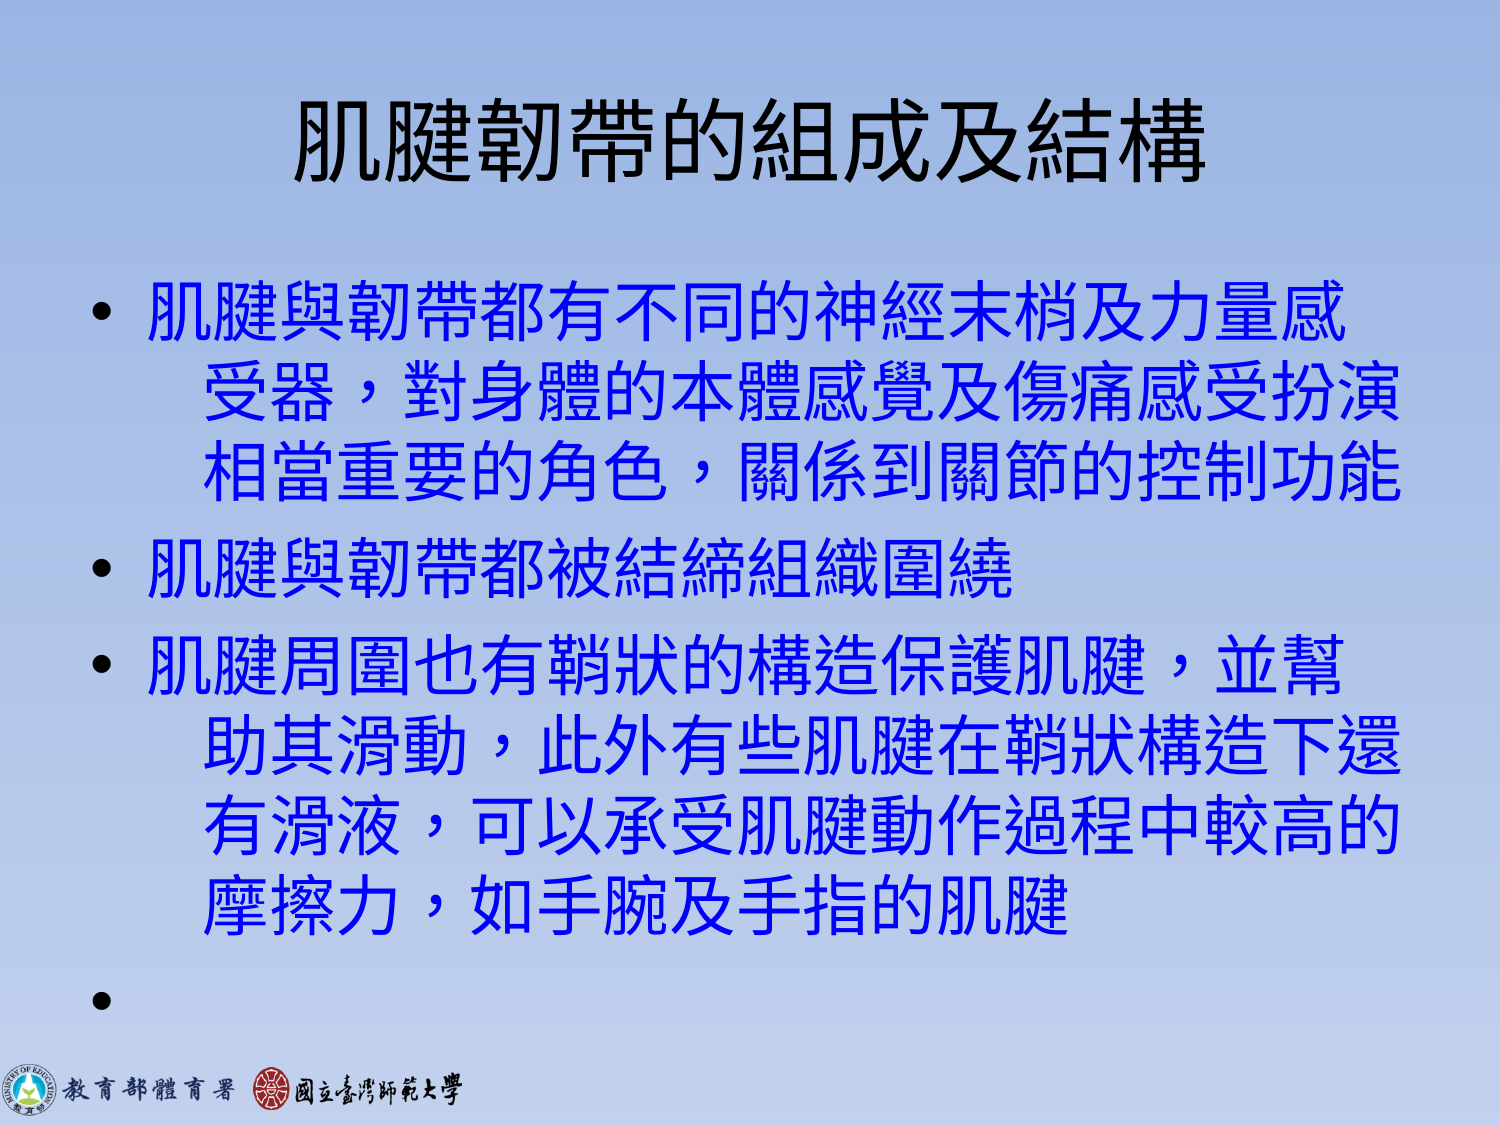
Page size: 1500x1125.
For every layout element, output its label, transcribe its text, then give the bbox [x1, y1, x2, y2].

title 肌腱韌帶的組成及結構 [75, 45, 1426, 233]
list 肌腱與韌帶都有不同的神經末梢及力量感受器，對身體的本體感覺及傷痛感受扮演相當重要的角色，關係到關節的控制功能 肌腱與韌帶都被結締組織圍繞 肌腱周圍也有鞘狀的構造保護肌腱，並幫助其滑動，此外有些肌腱在鞘狀構造下還有滑液，可以承受肌腱動作過程中較高的摩擦力，如手腕及手指的肌腱 [75, 262, 1426, 1005]
